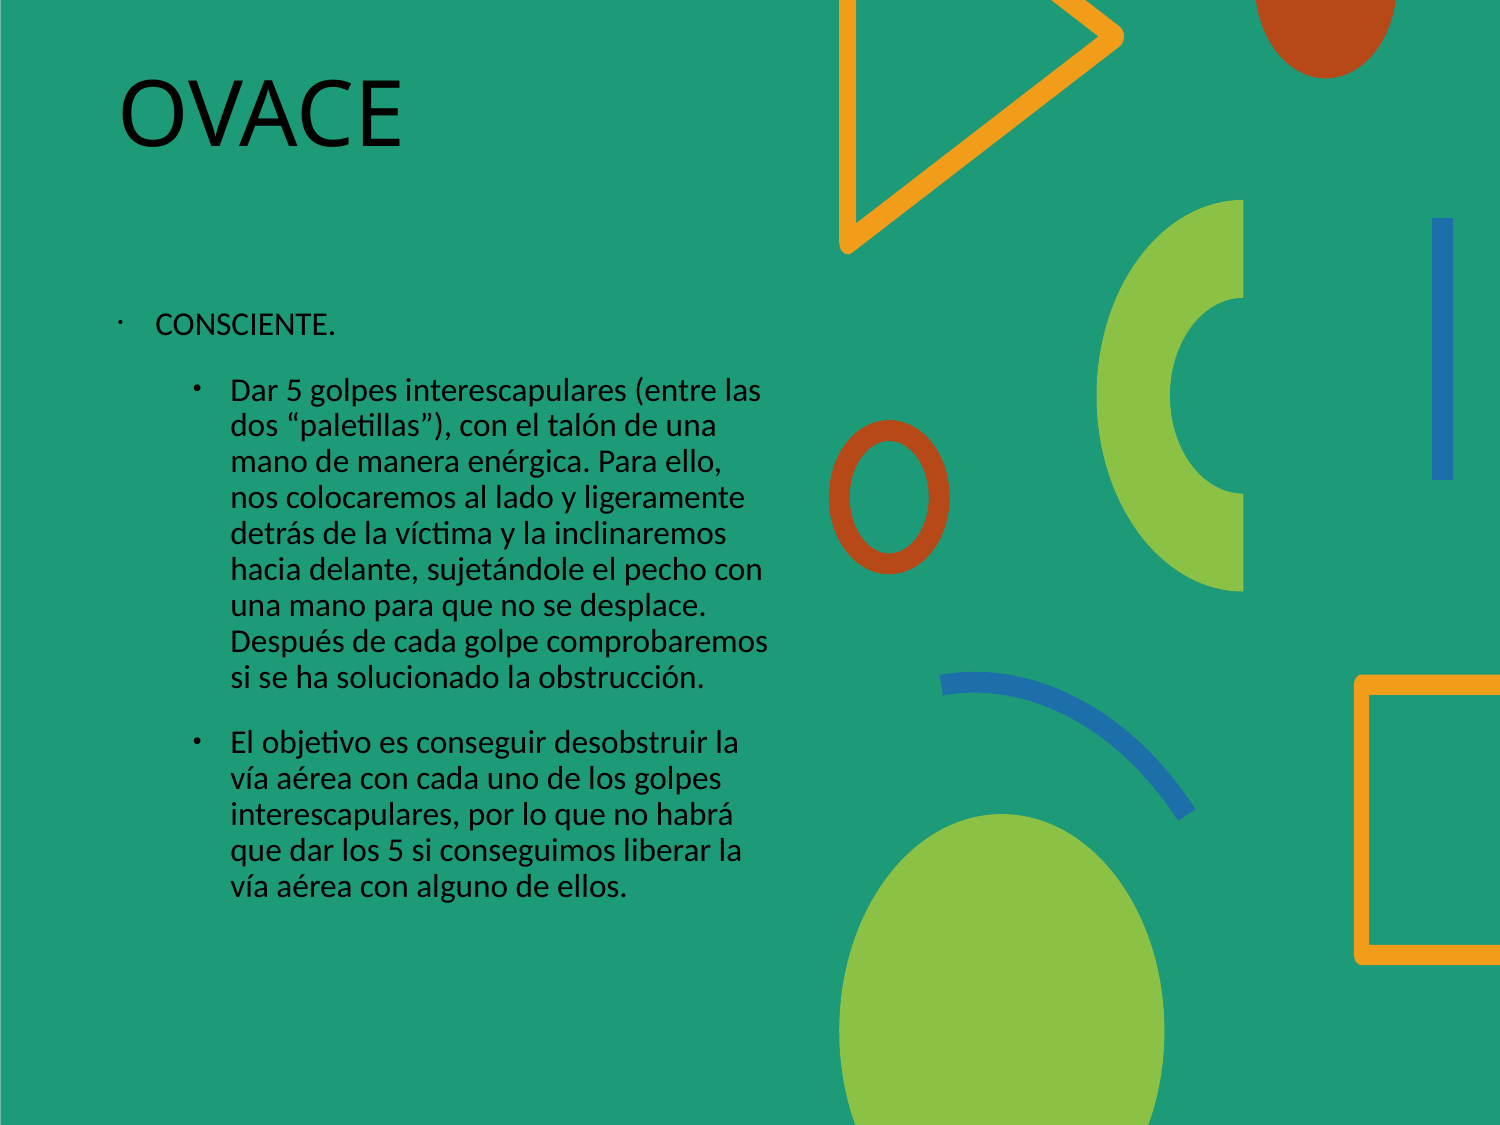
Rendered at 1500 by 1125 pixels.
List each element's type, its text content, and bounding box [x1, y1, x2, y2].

title OVACE [103, 59, 787, 278]
list CONSCIENTE. Dar 5 golpes interescapulares (entre las dos “paletillas”), con el talón de una mano de manera enérgica. Para ello, nos colocaremos al lado y ligeramente detrás de la víctima y la inclinaremos hacia delante, sujetándole el pecho con una mano para que no se desplace. Después de cada golpe comprobaremos si se ha solucionado la obstrucción. El objetivo es conseguir desobstruir la vía aérea con cada uno de los golpes interescapulares, por lo que no habrá que dar los 5 si conseguimos liberar la vía aérea con alguno de ellos. [103, 299, 787, 1014]
text_box [0, 0, 1500, 1125]
